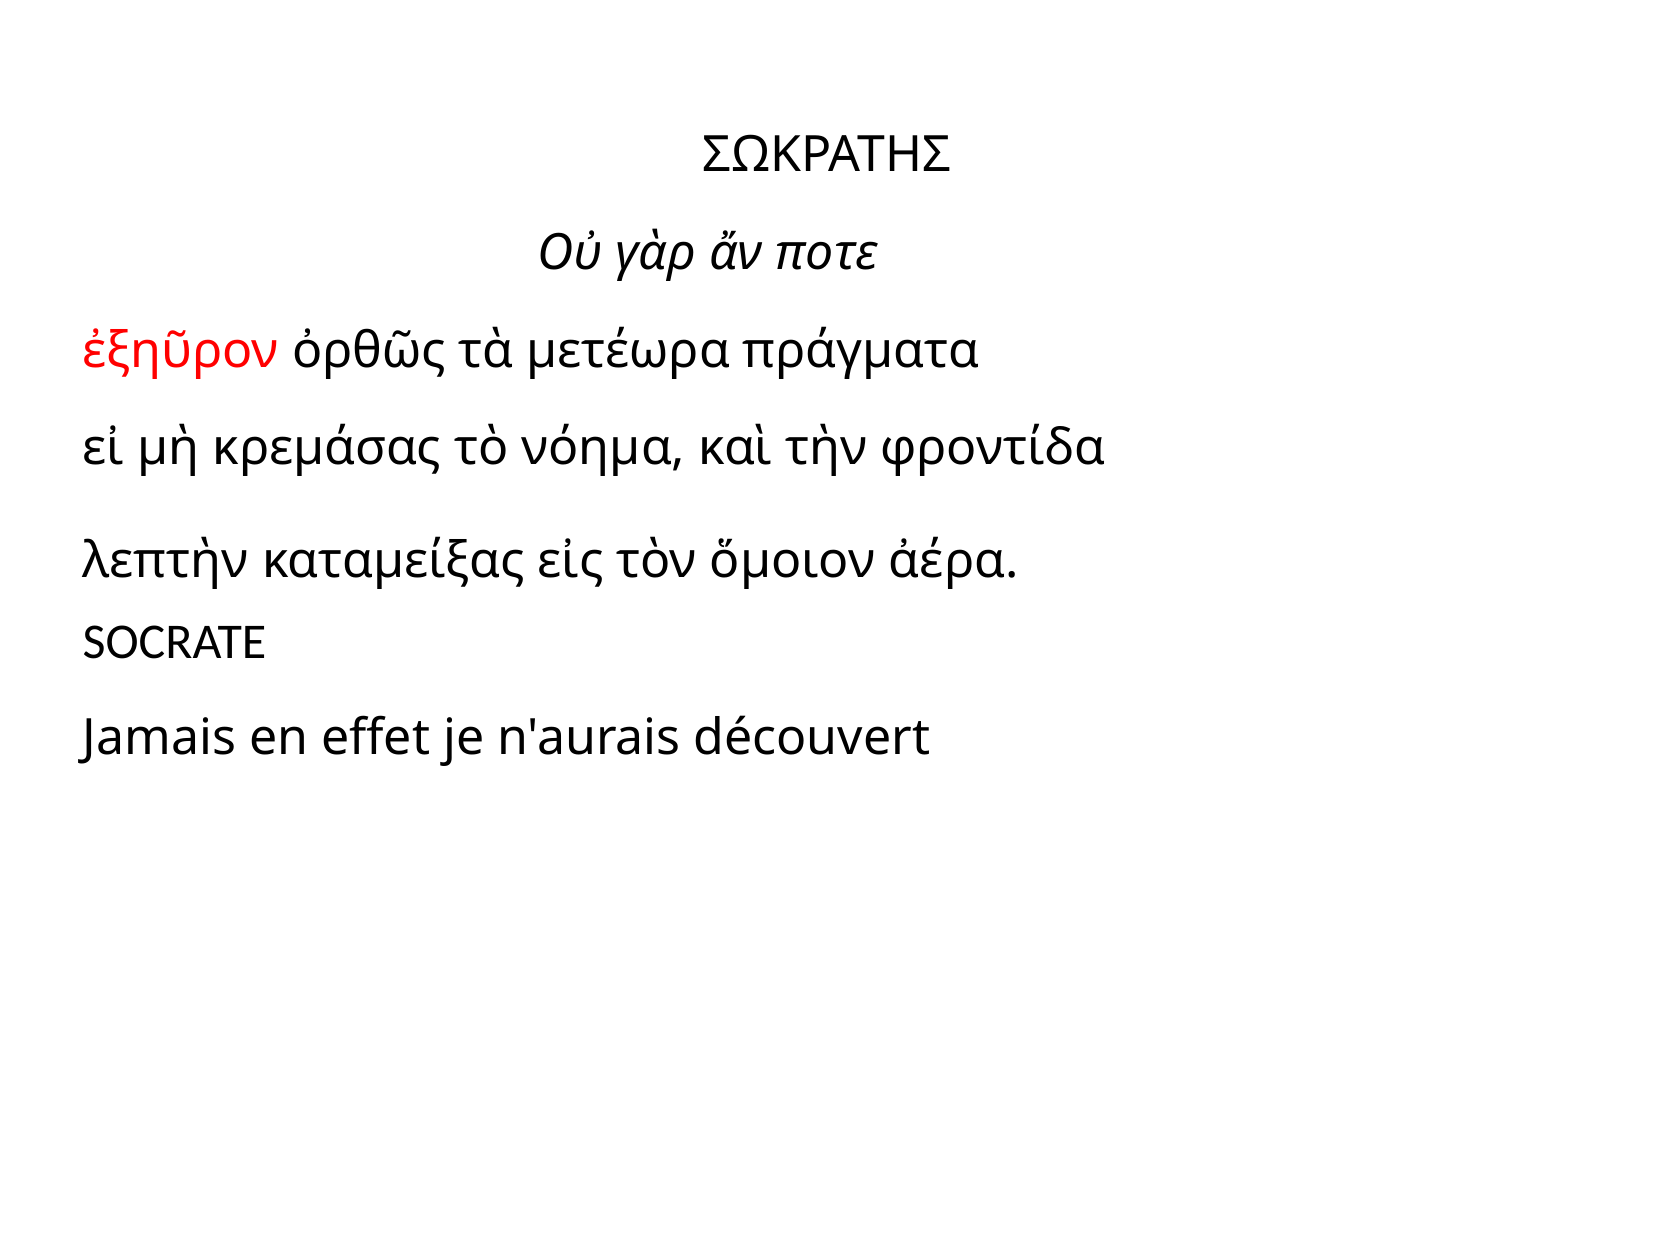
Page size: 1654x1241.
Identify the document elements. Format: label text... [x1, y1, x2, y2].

list ΣΩΚΡΑΤΗΣ Οὐ γὰρ ἄν ποτε ἐξηῦρον ὀρθῶς τὰ μετέωρα πράγματα εἰ μὴ κρεμάσας τὸ νόημα, καὶ τὴν φροντίδα λεπτὴν καταμείξας εἰς τὸν ὅμοιον ἀέρα. SOCRATE Jamais en effet je n'aurais découvert [82, 118, 1571, 1121]
